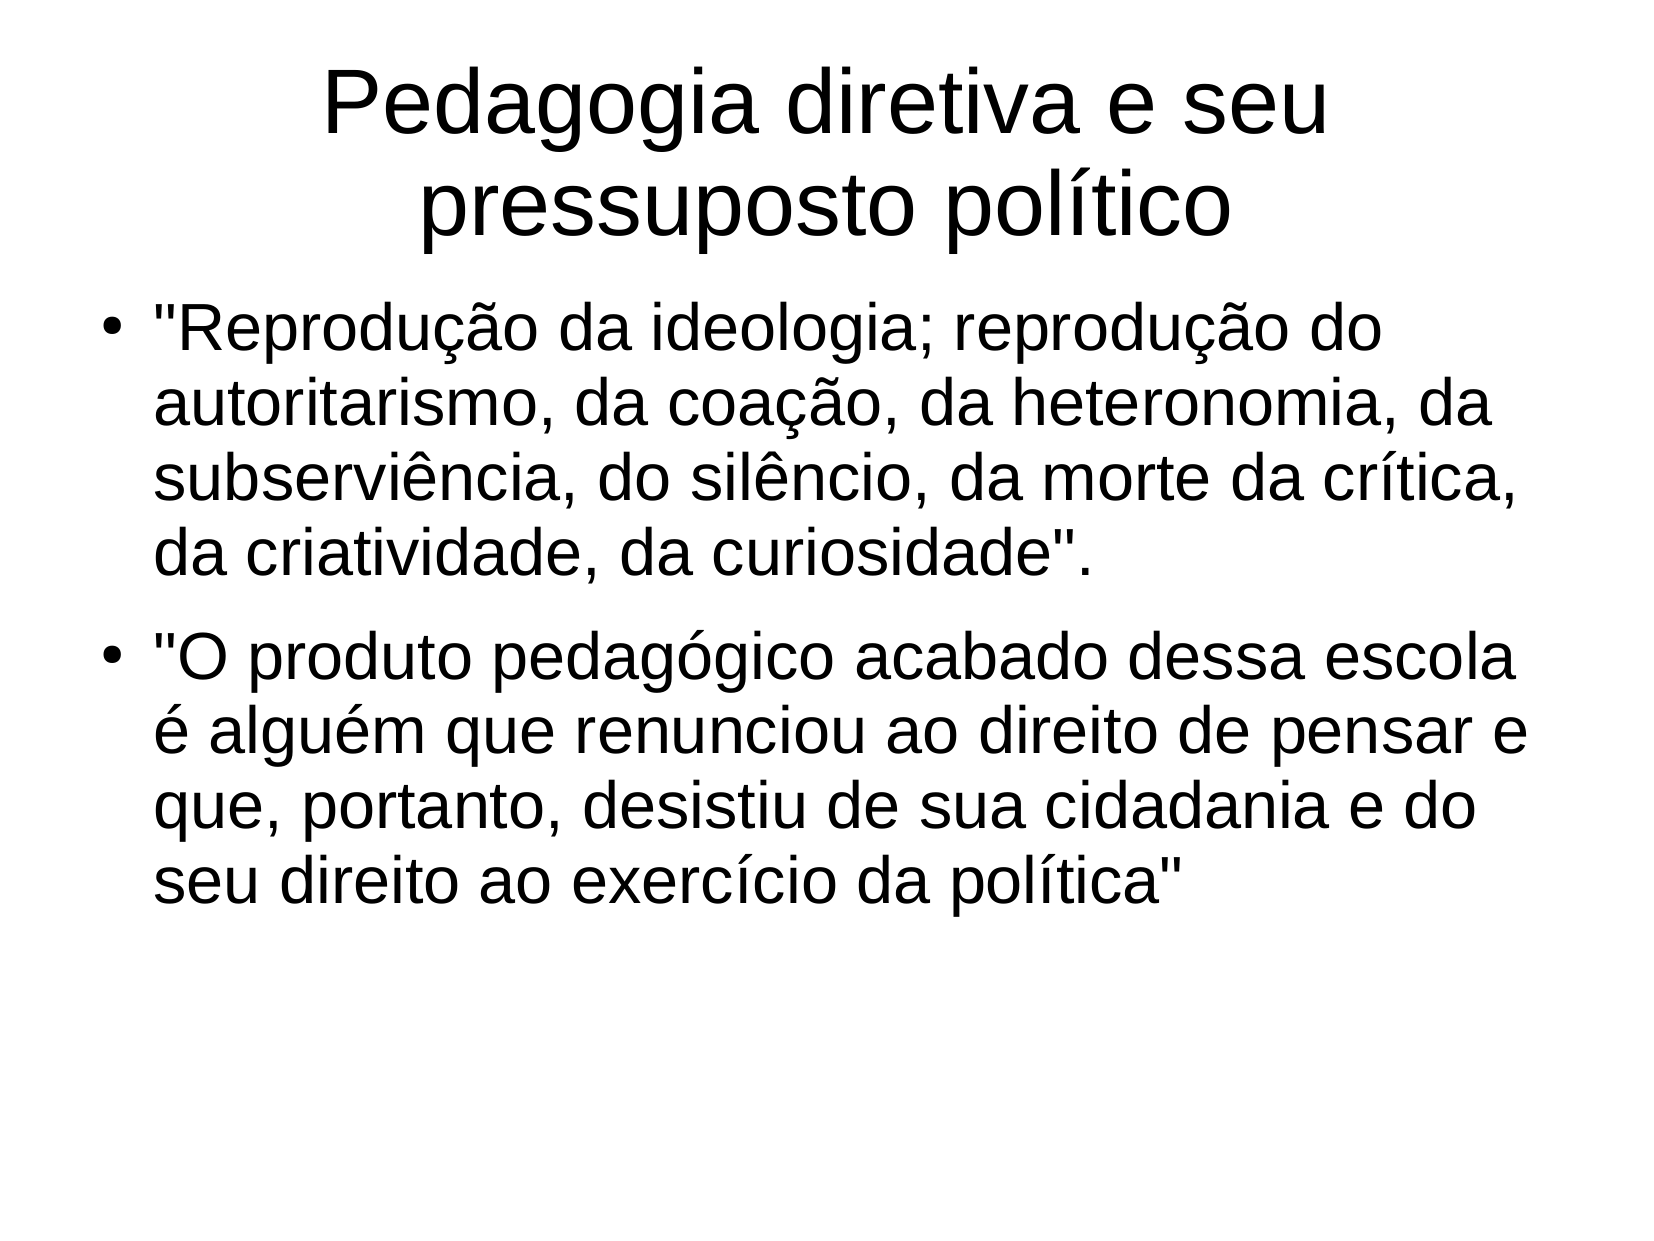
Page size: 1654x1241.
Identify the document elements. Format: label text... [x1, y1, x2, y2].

title Pedagogia diretiva e seu pressuposto político [82, 49, 1571, 257]
list "Reprodução da ideologia; reprodução do autoritarismo, da coação, da heteronomia, da subserviência, do silêncio, da morte da crítica, da criatividade, da curiosidade". "O produto pedagógico acabado dessa escola é alguém que renunciou ao direito de pensar e que, portanto, desistiu de sua cidadania e do seu direito ao exercício da política" [82, 290, 1571, 1010]
